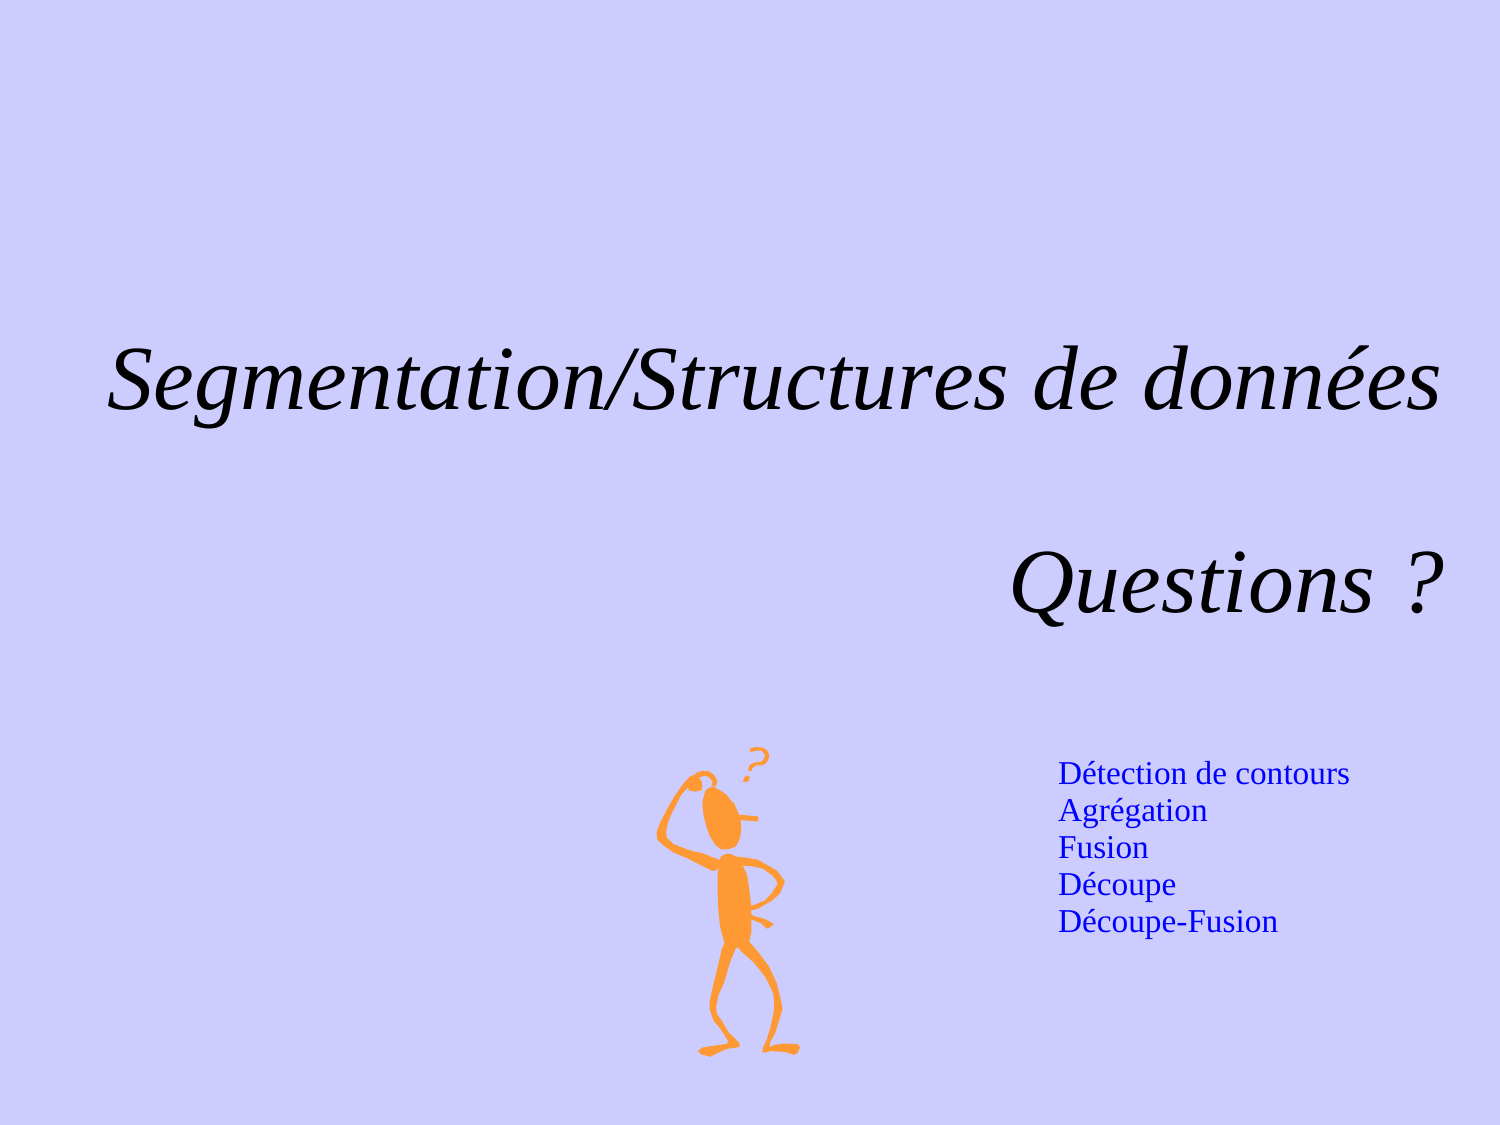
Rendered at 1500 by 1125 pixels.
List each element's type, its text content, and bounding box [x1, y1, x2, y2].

text_box Détection de contours Agrégation Fusion Découpe Découpe-Fusion [1035, 746, 1366, 948]
picture [656, 746, 801, 1057]
title Segmentation/Structures de données Questions ? [37, 319, 1461, 640]
